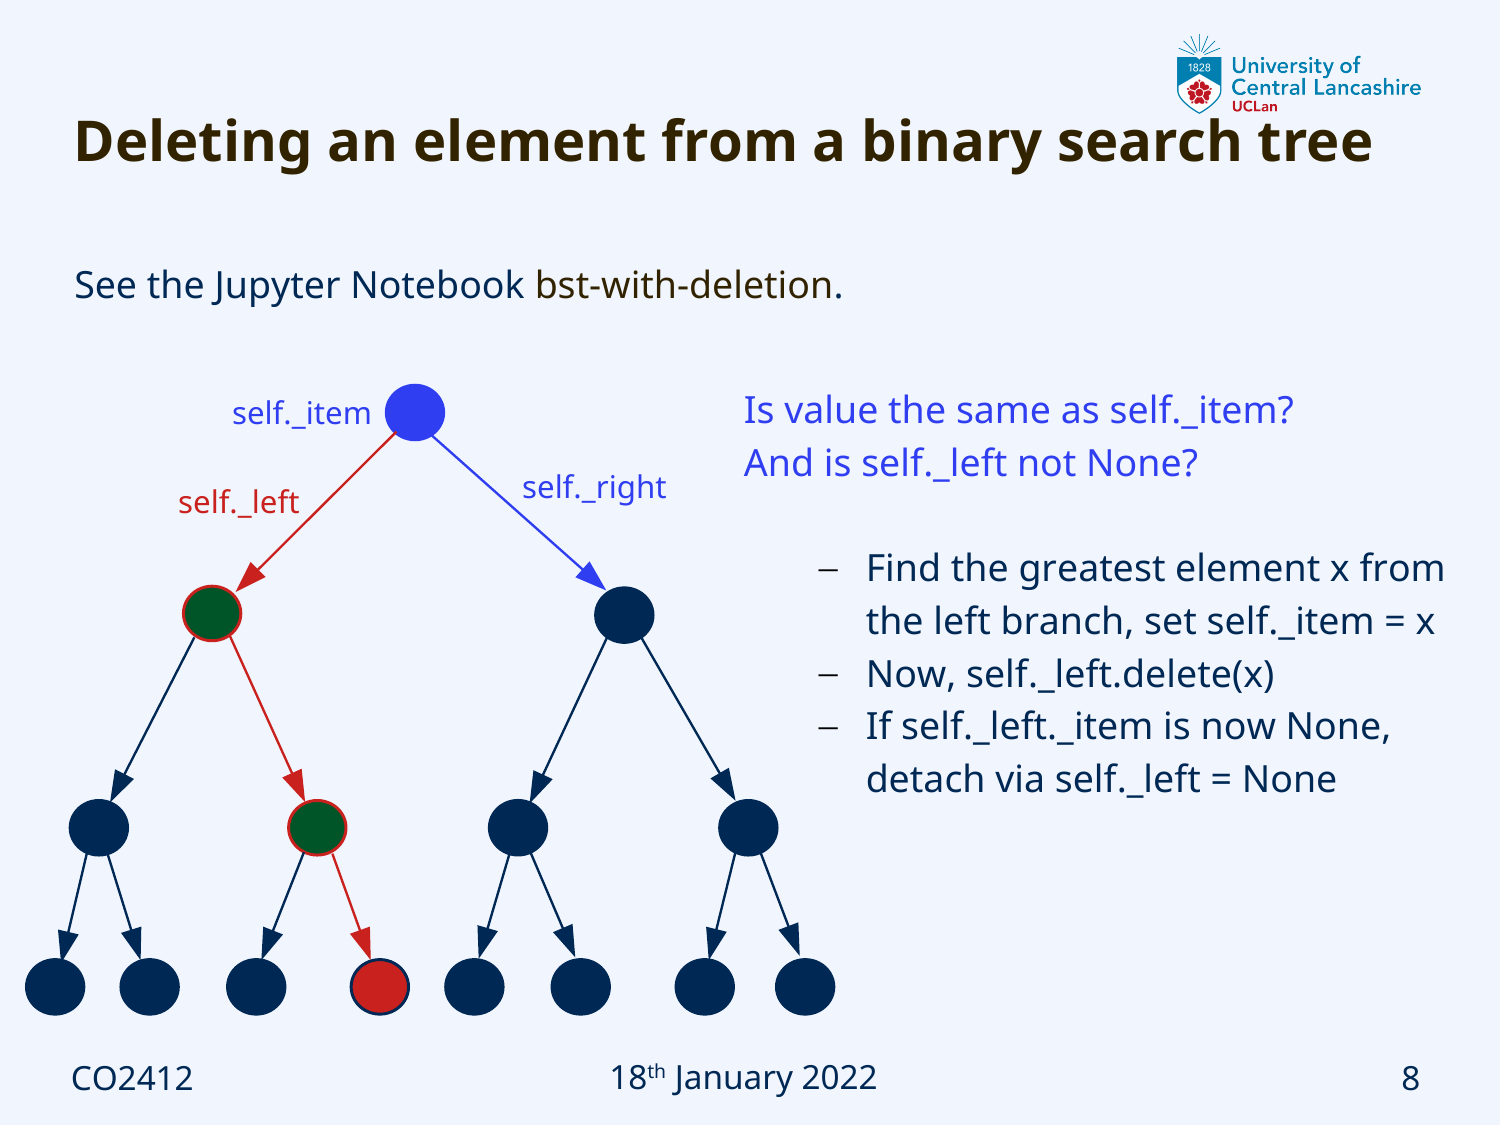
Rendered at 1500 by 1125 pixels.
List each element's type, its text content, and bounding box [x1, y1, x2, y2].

text_box [422, 386, 444, 439]
text_box self._item [217, 385, 422, 446]
text_box [719, 800, 778, 856]
text_box [26, 959, 84, 1015]
text_box [676, 959, 734, 1015]
picture [1177, 34, 1421, 54]
text_box [227, 959, 285, 1015]
text_box [776, 959, 834, 1015]
title Deleting an element from a binary search tree [58, 54, 1500, 224]
text_box [120, 959, 179, 1015]
text_box Is value the same as self._item? And is self._left not None? Find the greatest element x from the left branch, set self._item = x Now, self._left.delete(x) If self._left._item is now None, detach via self._left = None [729, 371, 1471, 808]
text_box self._right [507, 459, 712, 520]
text_box [70, 800, 128, 856]
text_box [489, 800, 547, 856]
text_box [552, 959, 610, 1015]
text_box [351, 959, 409, 1015]
text_box [445, 959, 504, 1015]
text_box See the Jupyter Notebook bst-with-deletion. [59, 245, 1435, 336]
text_box [595, 587, 654, 643]
text_box self._left [163, 475, 368, 536]
text_box [183, 586, 241, 641]
text_box [288, 800, 347, 856]
